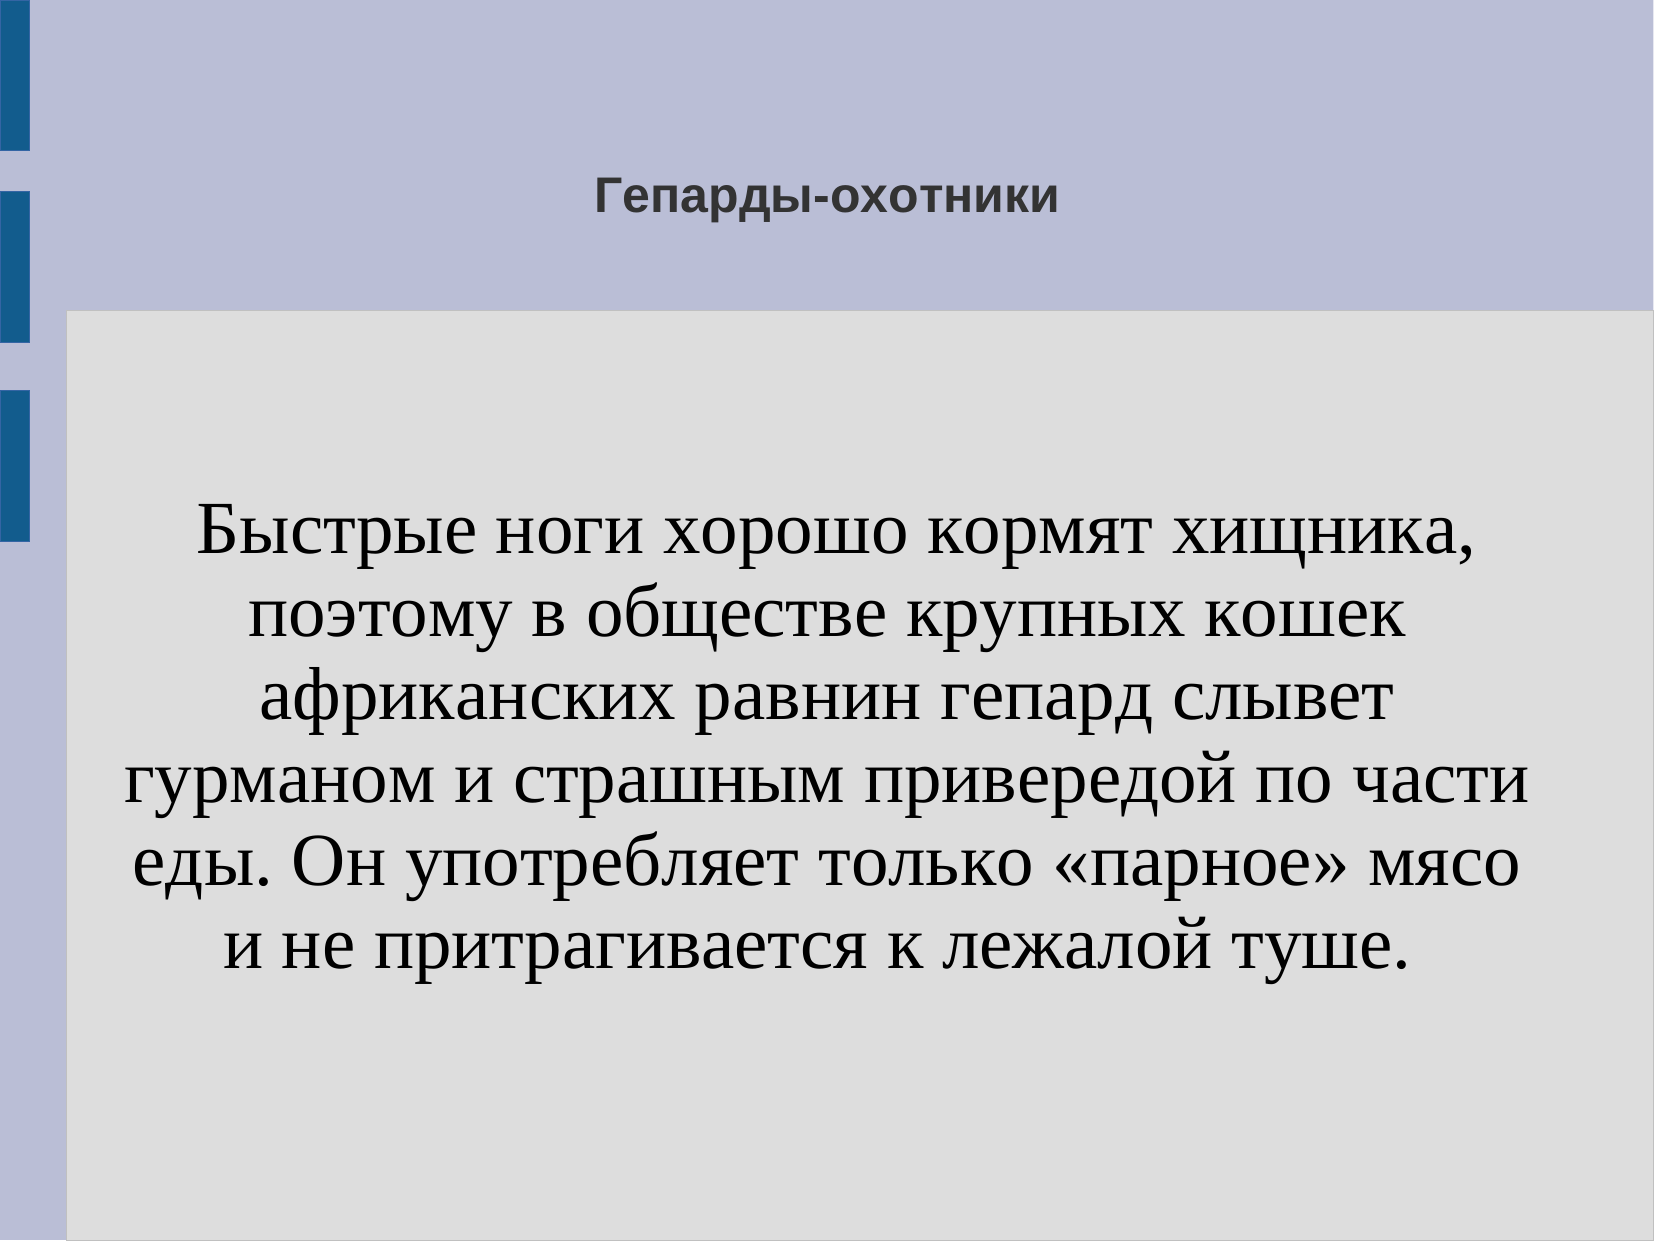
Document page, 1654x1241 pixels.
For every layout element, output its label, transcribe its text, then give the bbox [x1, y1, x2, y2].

title Гепарды-охотники [121, 91, 1534, 299]
subtitle Быстрые ноги хорошо кормят хищника, поэтому в обществе крупных кошек африканских равнин гепард слывет гурманом и страшным привередой по части еды. Он употребляет только «парное» мясо и не притрагивается к лежалой туше. [121, 344, 1534, 1127]
